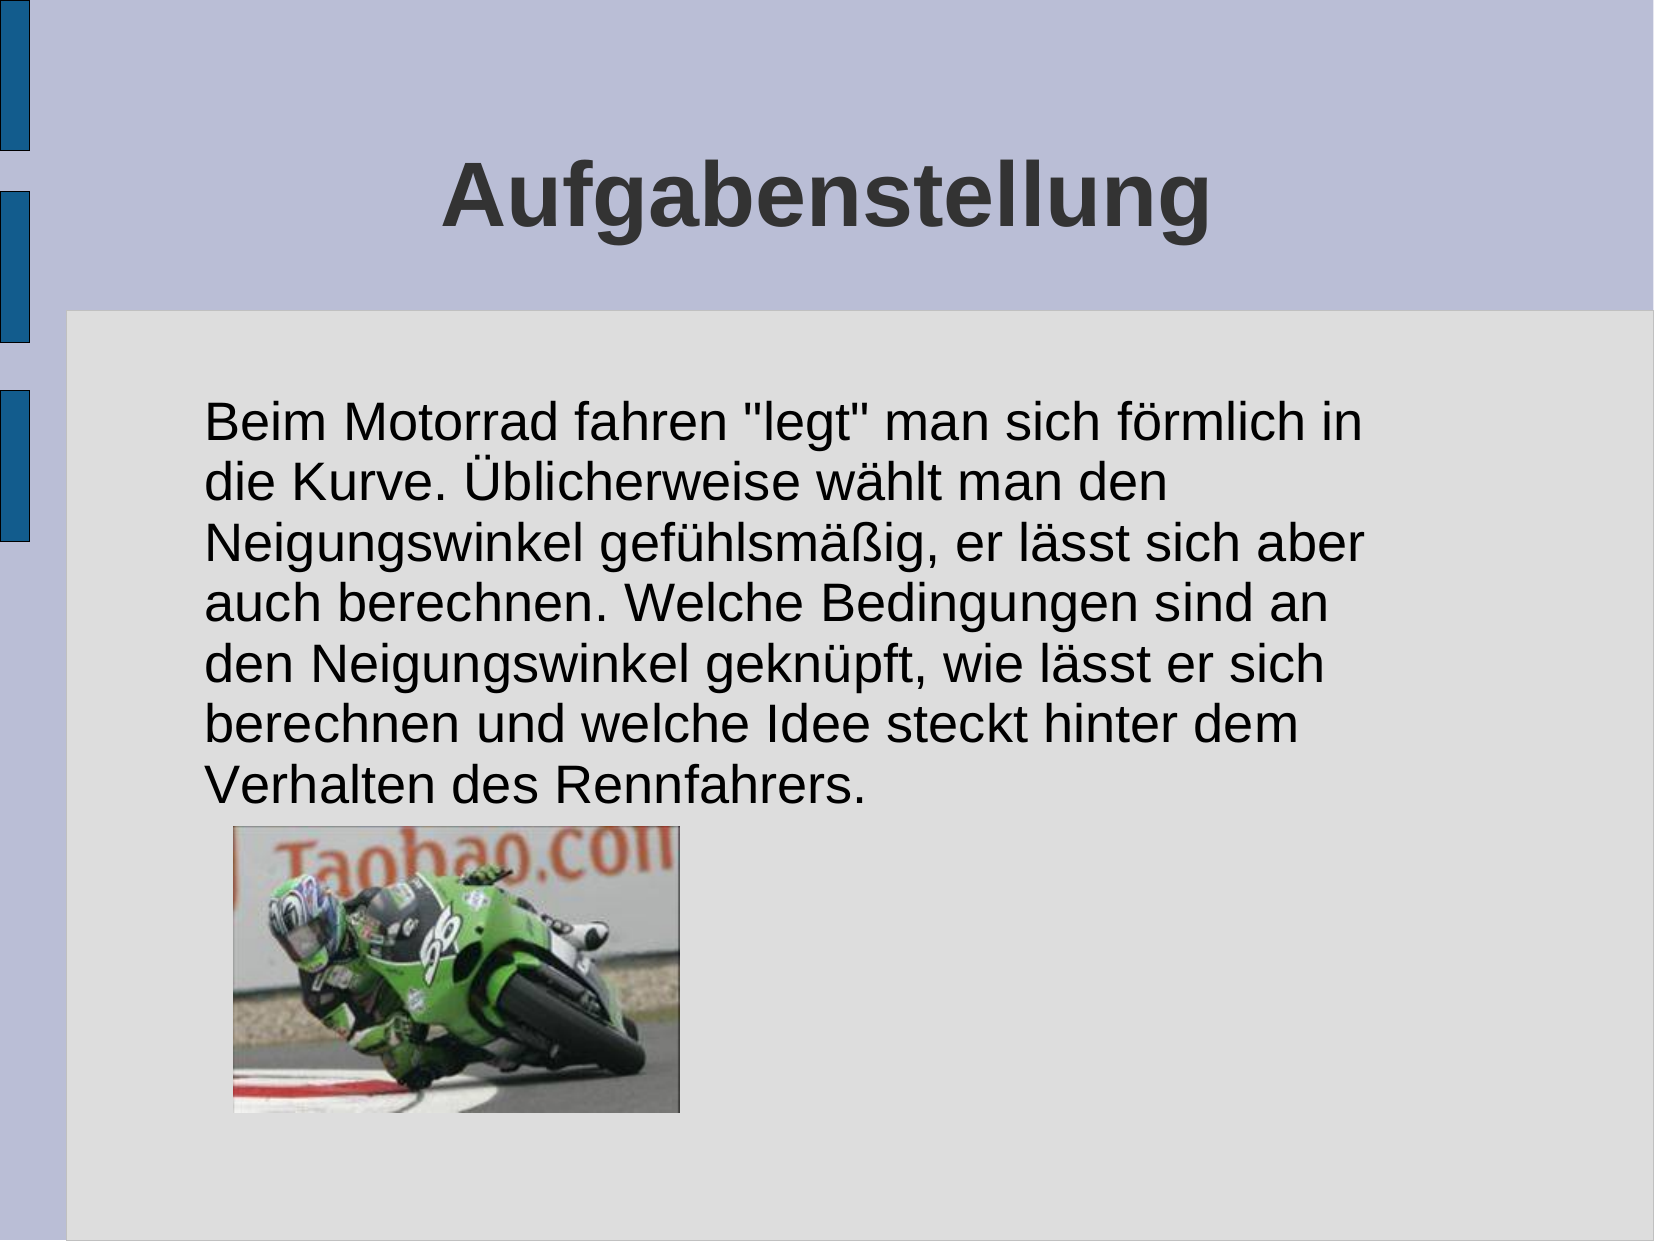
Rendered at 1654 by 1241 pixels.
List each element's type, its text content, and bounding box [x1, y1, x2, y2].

text_box Beim Motorrad fahren "legt" man sich förmlich in die Kurve. Üblicherweise wählt man den Neigungswinkel gefühlsmäßig, er lässt sich aber auch berechnen. Welche Bedingungen sind an den Neigungswinkel geknüpft, wie lässt er sich berechnen und welche Idee steckt hinter dem Verhalten des Rennfahrers. [189, 383, 1418, 827]
title Aufgabenstellung [121, 91, 1534, 299]
picture [233, 826, 680, 1113]
